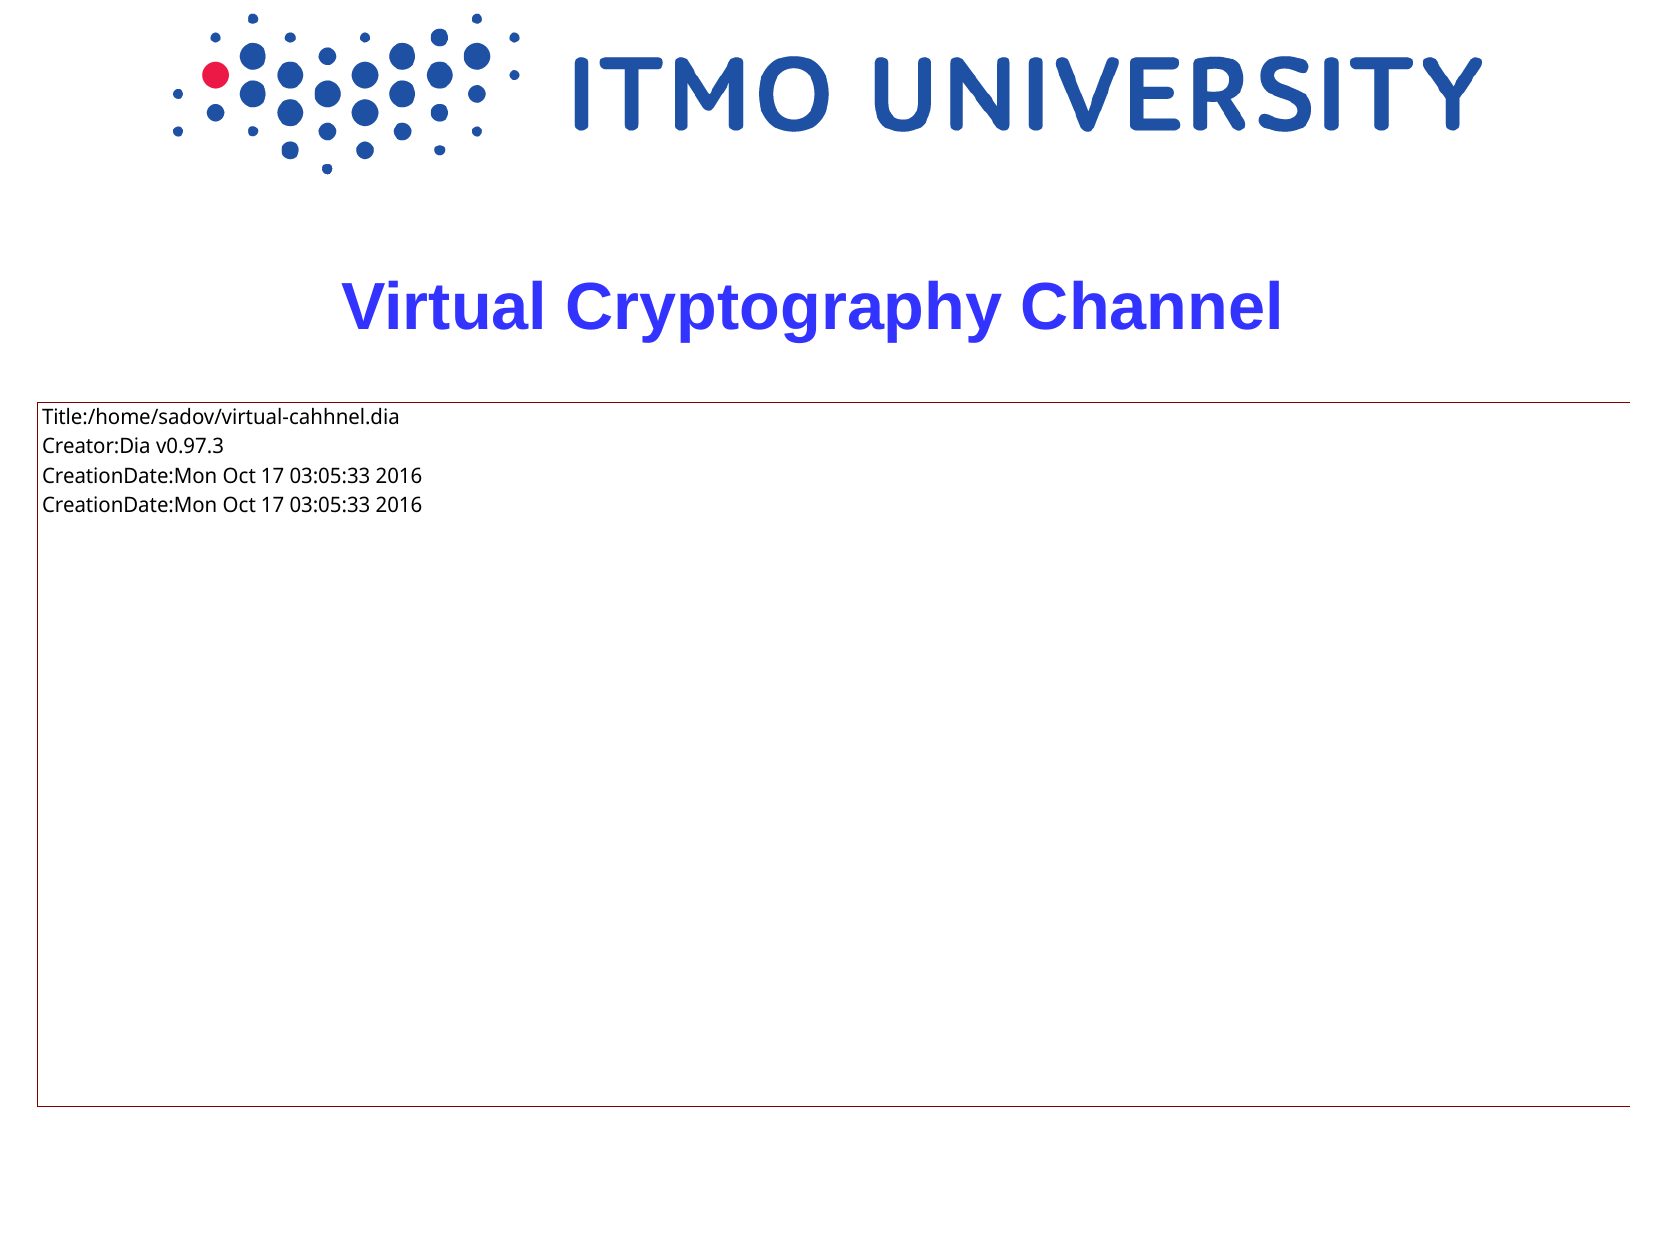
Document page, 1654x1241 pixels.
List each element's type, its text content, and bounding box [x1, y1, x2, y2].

picture [35, 400, 1630, 1107]
text_box Virtual Cryptography Channel [39, 227, 1587, 383]
picture [0, 0, 1654, 306]
